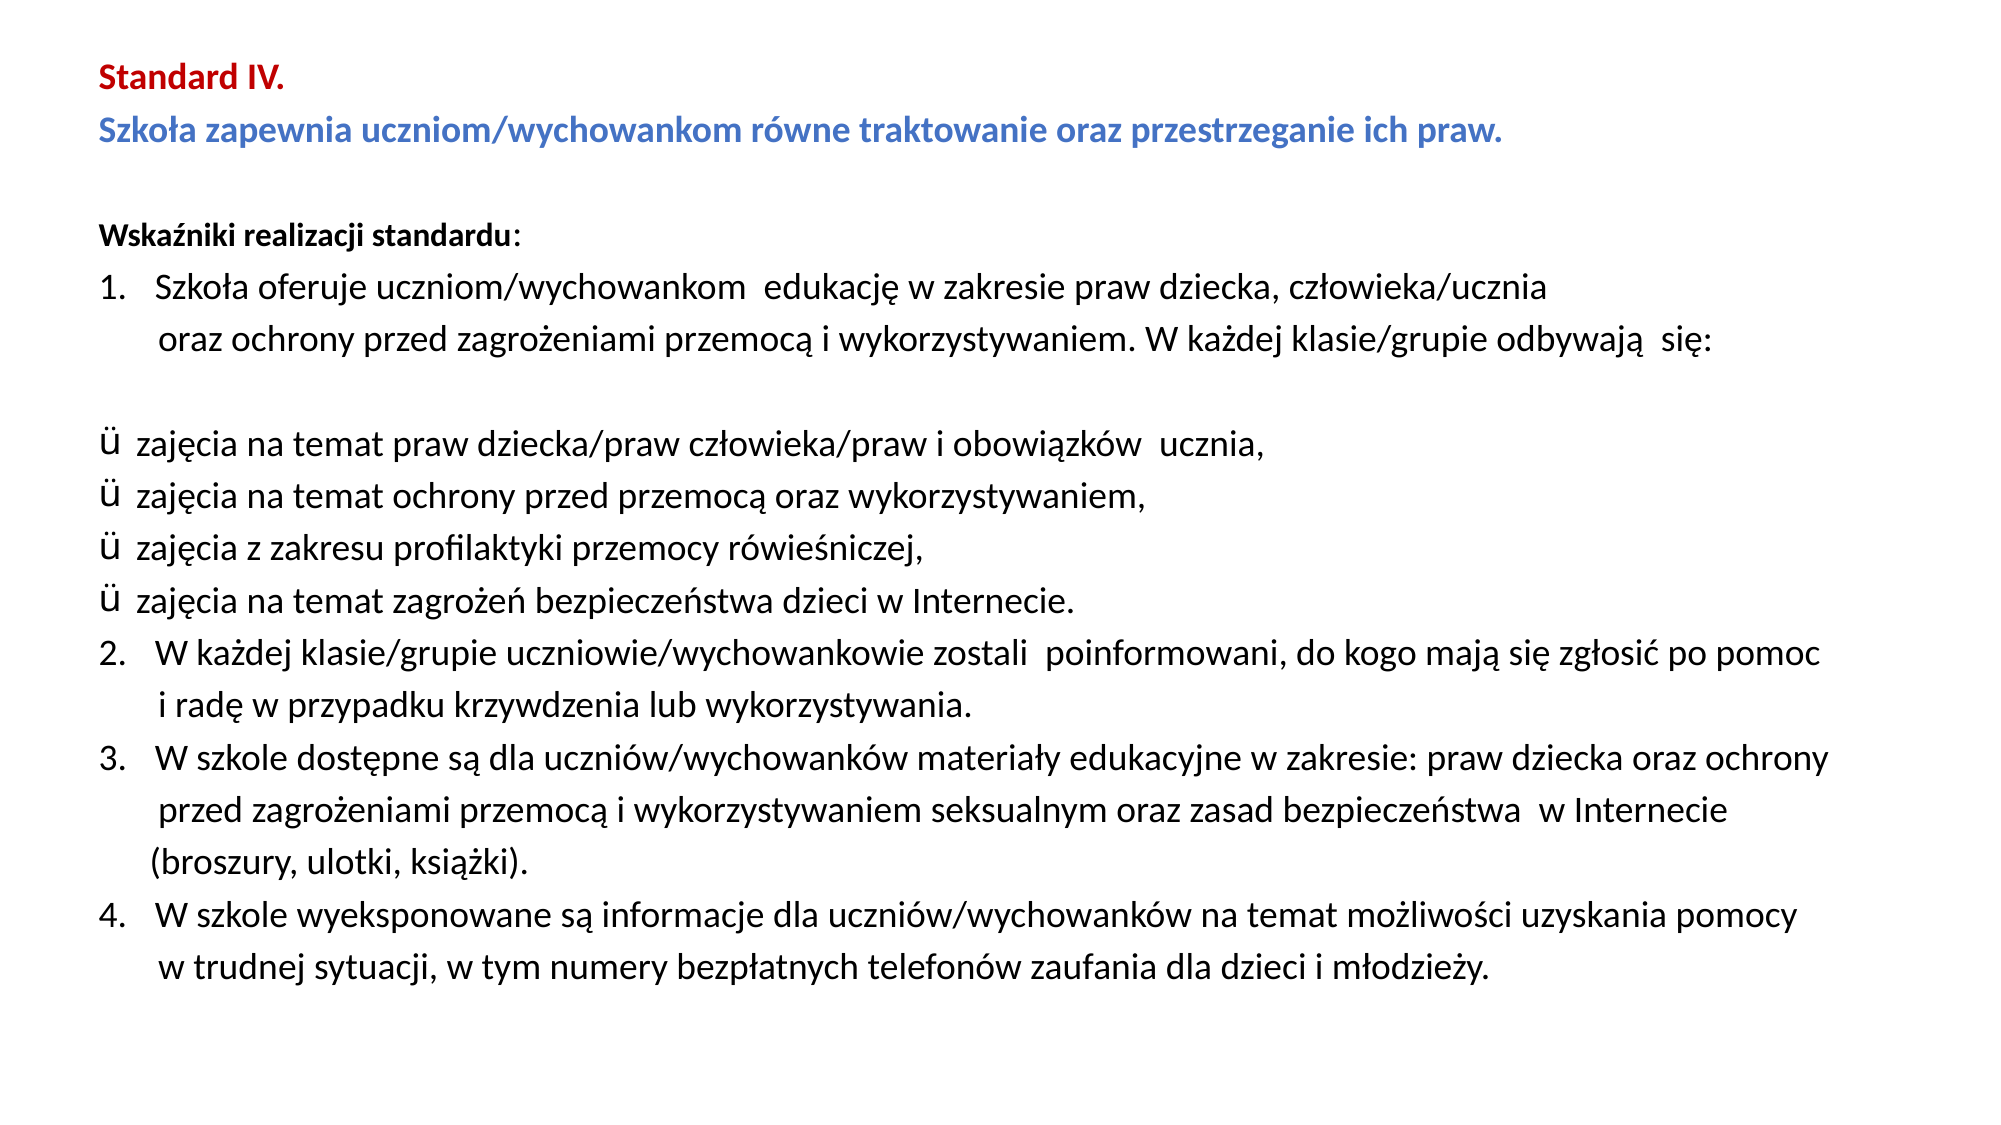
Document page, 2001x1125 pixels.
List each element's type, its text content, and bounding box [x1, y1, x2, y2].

list Standard IV. Szkoła zapewnia uczniom/wychowankom równe traktowanie oraz przestrzeganie ich praw. Wskaźniki realizacji standardu: Szkoła oferuje uczniom/wychowankom edukację w zakresie praw dziecka, człowieka/ucznia oraz ochrony przed zagrożeniami przemocą i wykorzystywaniem. W każdej klasie/grupie odbywają się: zajęcia na temat praw dziecka/praw człowieka/praw i obowiązków ucznia, zajęcia na temat ochrony przed przemocą oraz wykorzystywaniem, zajęcia z zakresu profilaktyki przemocy rówieśniczej, zajęcia na temat zagrożeń bezpieczeństwa dzieci w Internecie. W każdej klasie/grupie uczniowie/wychowankowie zostali poinformowani, do kogo mają się zgłosić po pomoc i radę w przypadku krzywdzenia lub wykorzystywania. W szkole dostępne są dla uczniów/wychowanków materiały edukacyjne w zakresie: praw dziecka oraz ochrony przed zagrożeniami przemocą i wykorzystywaniem seksualnym oraz zasad bezpieczeństwa w Internecie (broszury, ulotki, książki). W szkole wyeksponowane są informacje dla uczniów/wychowanków na temat możliwości uzyskania pomocy w trudnej sytuacji, w tym numery bezpłatnych telefonów zaufania dla dzieci i młodzieży. [83, 57, 1937, 1061]
